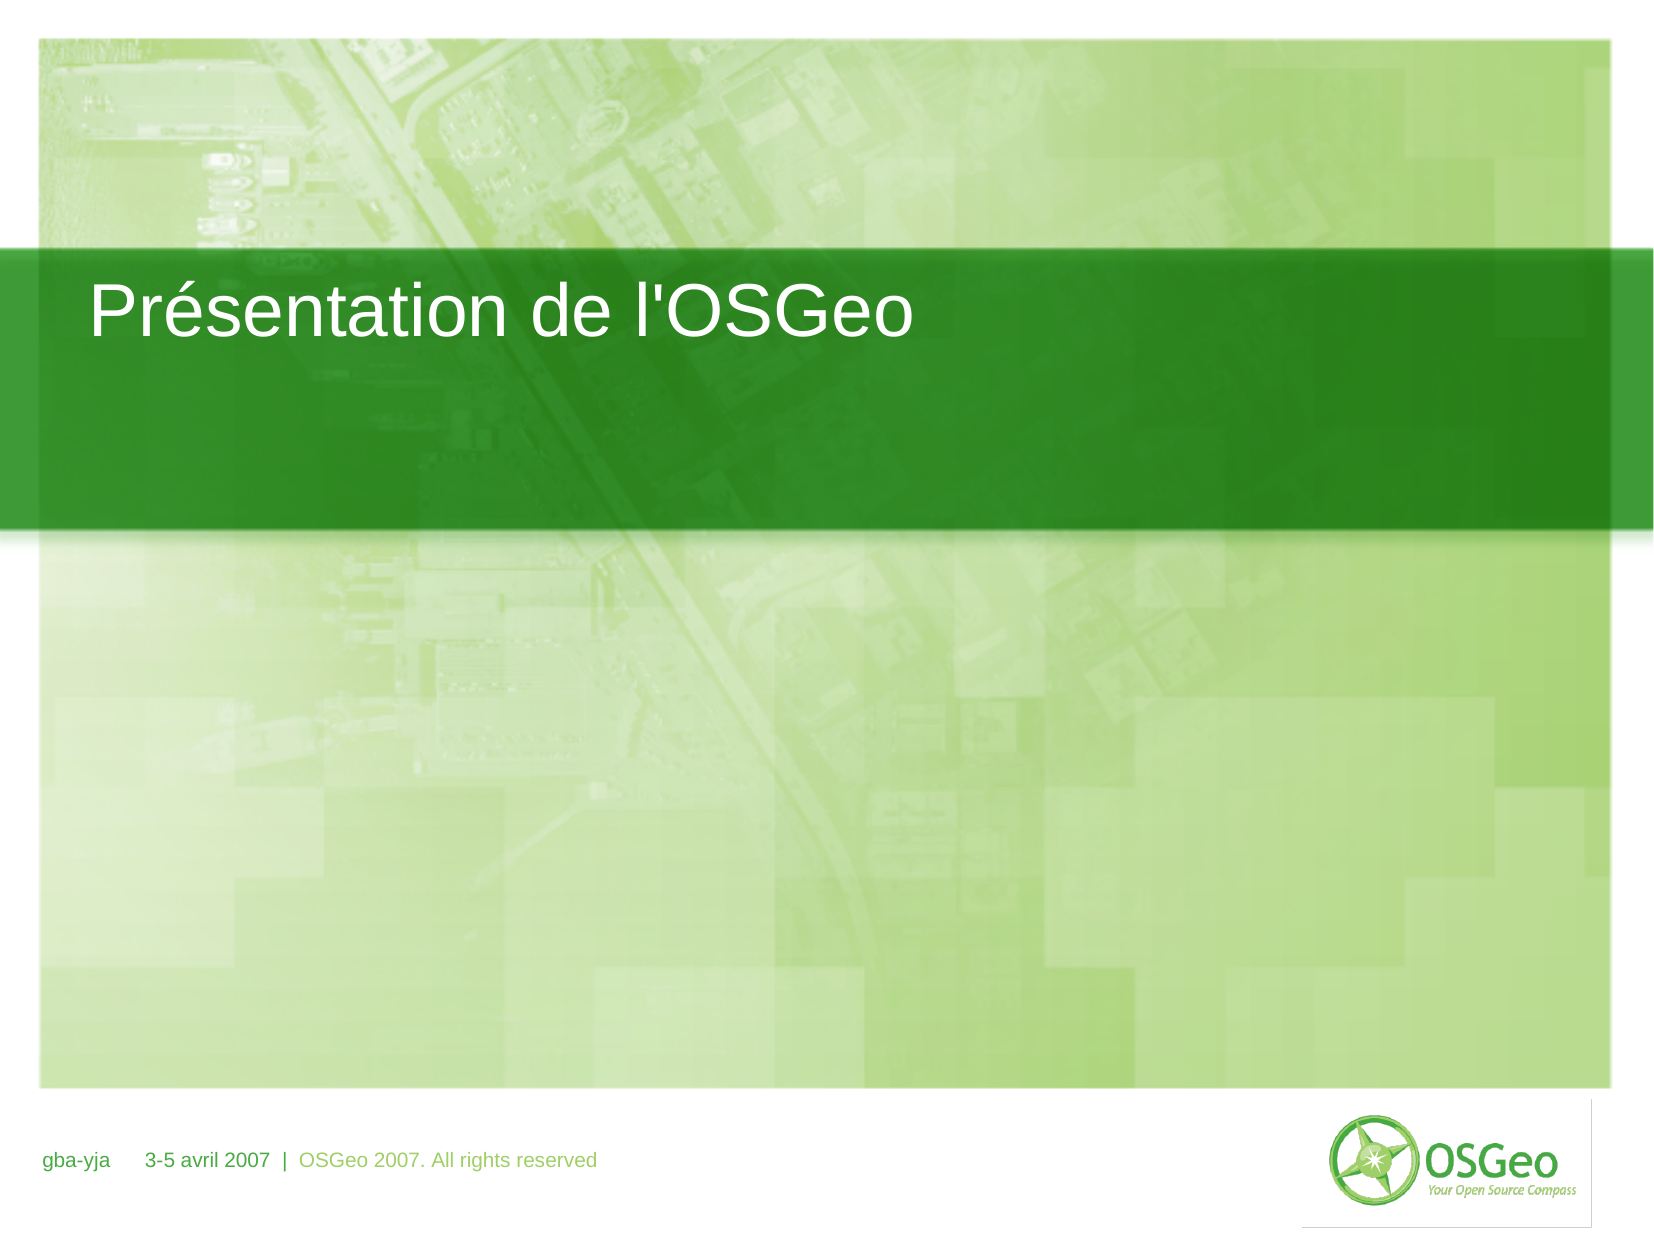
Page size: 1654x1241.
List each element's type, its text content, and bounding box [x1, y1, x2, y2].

title Présentation de l'OSGeo [88, 236, 1536, 385]
picture [0, 1, 1654, 1241]
